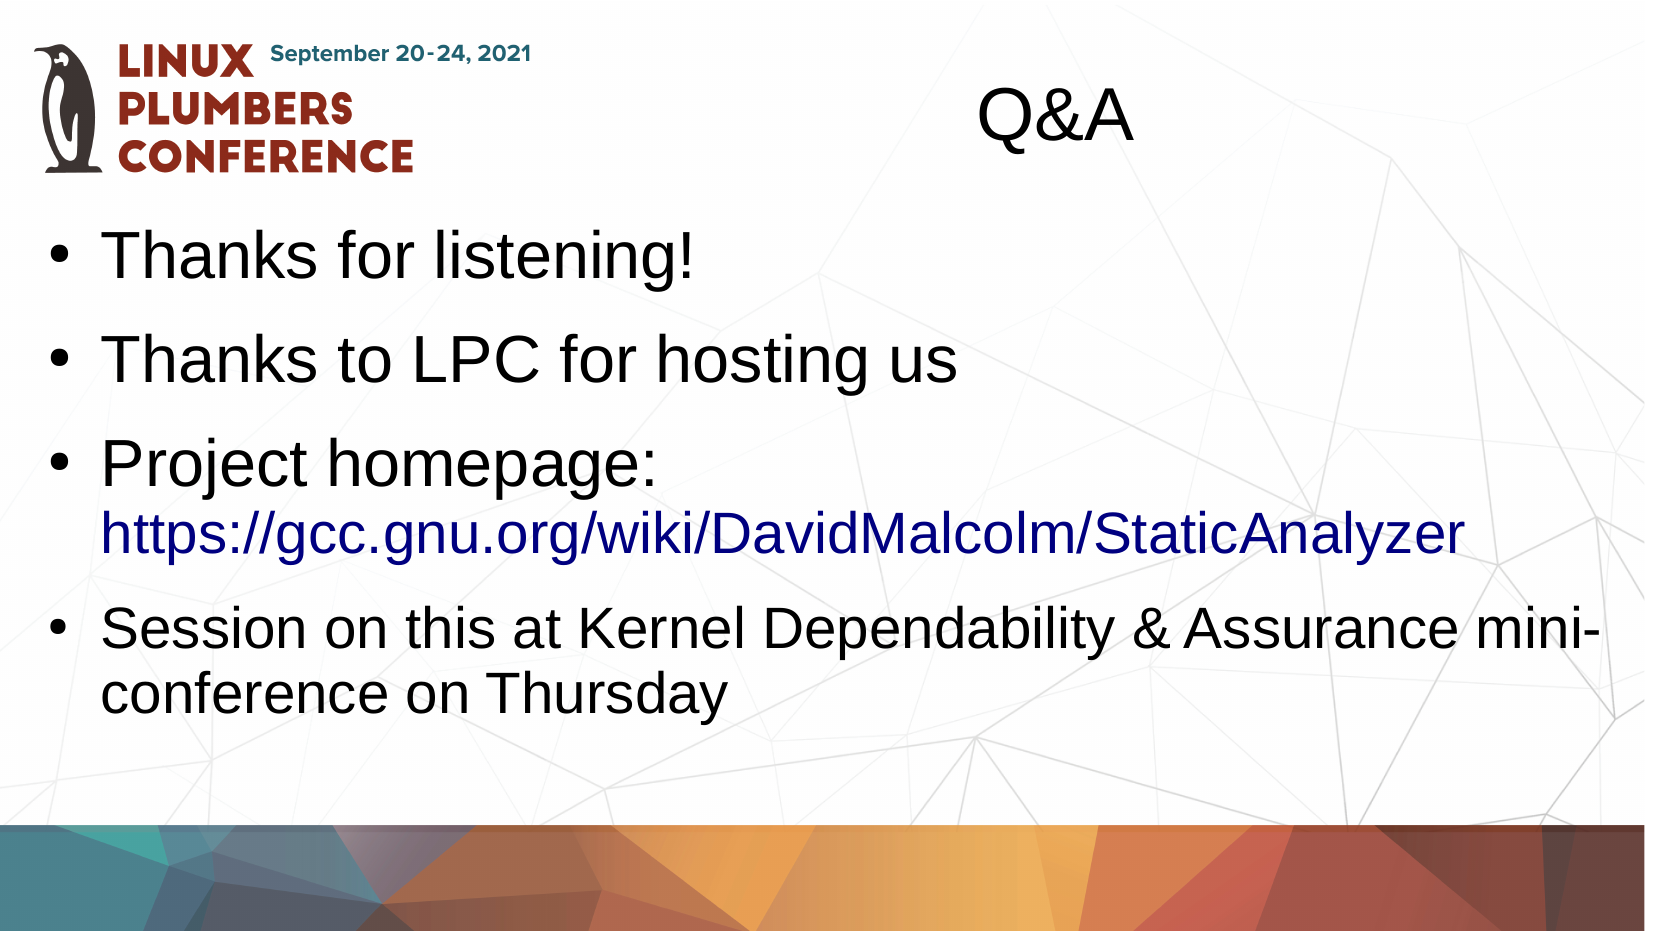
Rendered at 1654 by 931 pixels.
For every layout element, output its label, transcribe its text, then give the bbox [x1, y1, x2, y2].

title Q&A [540, 37, 1571, 193]
list Thanks for listening! Thanks to LPC for hosting us Project homepage:https://gcc.gnu.org/wiki/DavidMalcolm/StaticAnalyzer Session on this at Kernel Dependability & Assurance mini-conference on Thursday [30, 217, 1645, 796]
picture [0, 1, 1645, 931]
